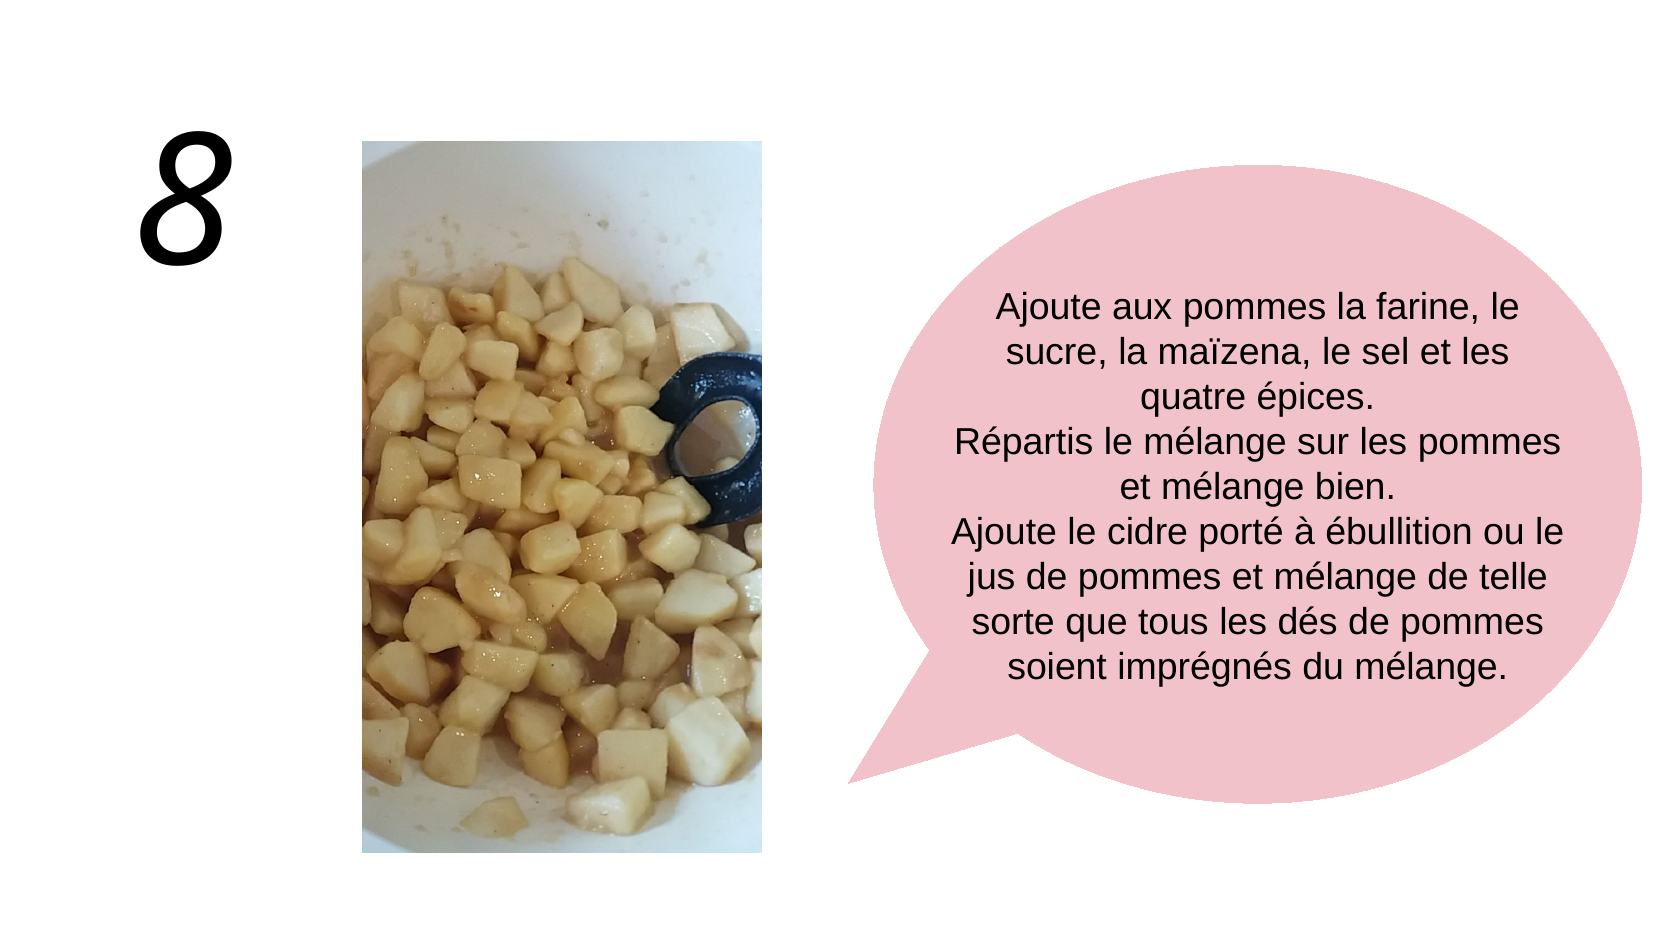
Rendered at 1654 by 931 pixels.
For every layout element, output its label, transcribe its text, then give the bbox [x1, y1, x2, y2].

text_box Ajoute aux pommes la farine, le sucre, la maïzena, le sel et les quatre épices. Répartis le mélange sur les pommes et mélange bien. Ajoute le cidre porté à ébullition ou le jus de pommes et mélange de telle sorte que tous les dés de pommes soient imprégnés du mélange. [848, 165, 1642, 804]
text_box 8 [118, 60, 414, 284]
picture [362, 141, 762, 853]
